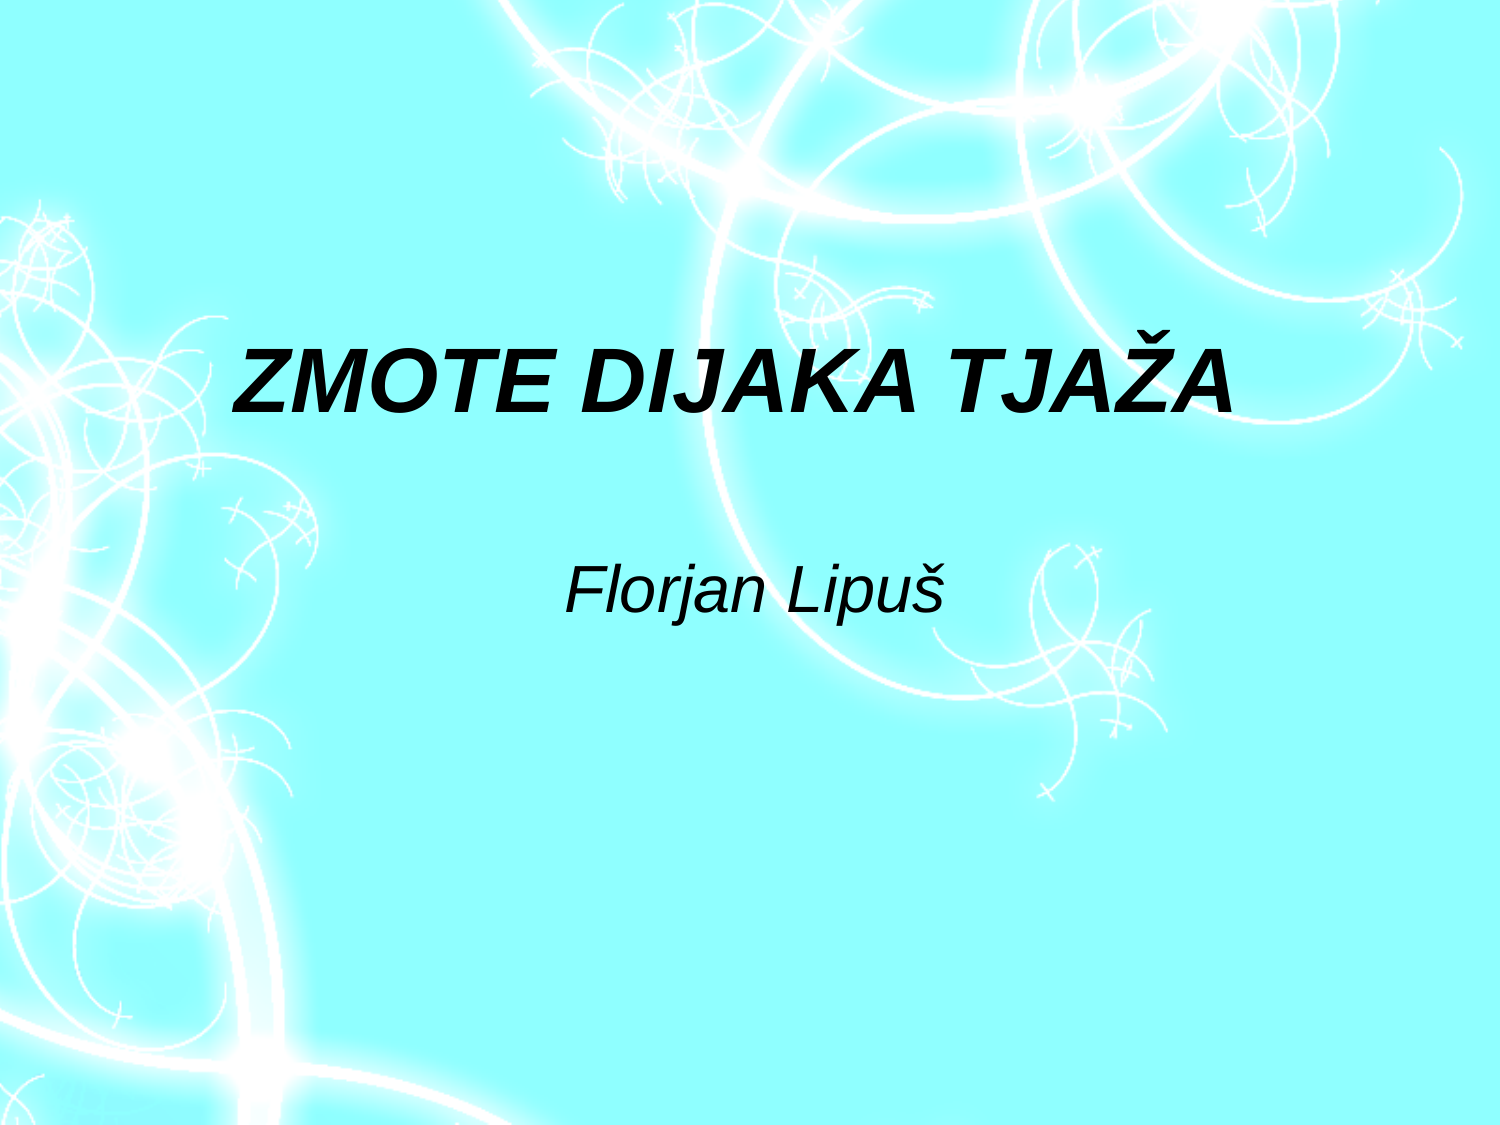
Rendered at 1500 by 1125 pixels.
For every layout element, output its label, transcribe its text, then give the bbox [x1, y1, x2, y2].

subtitle Florjan Lipuš [230, 538, 1281, 705]
title ZMOTE DIJAKA TJAŽA [100, 255, 1376, 497]
picture [0, 0, 1500, 1125]
